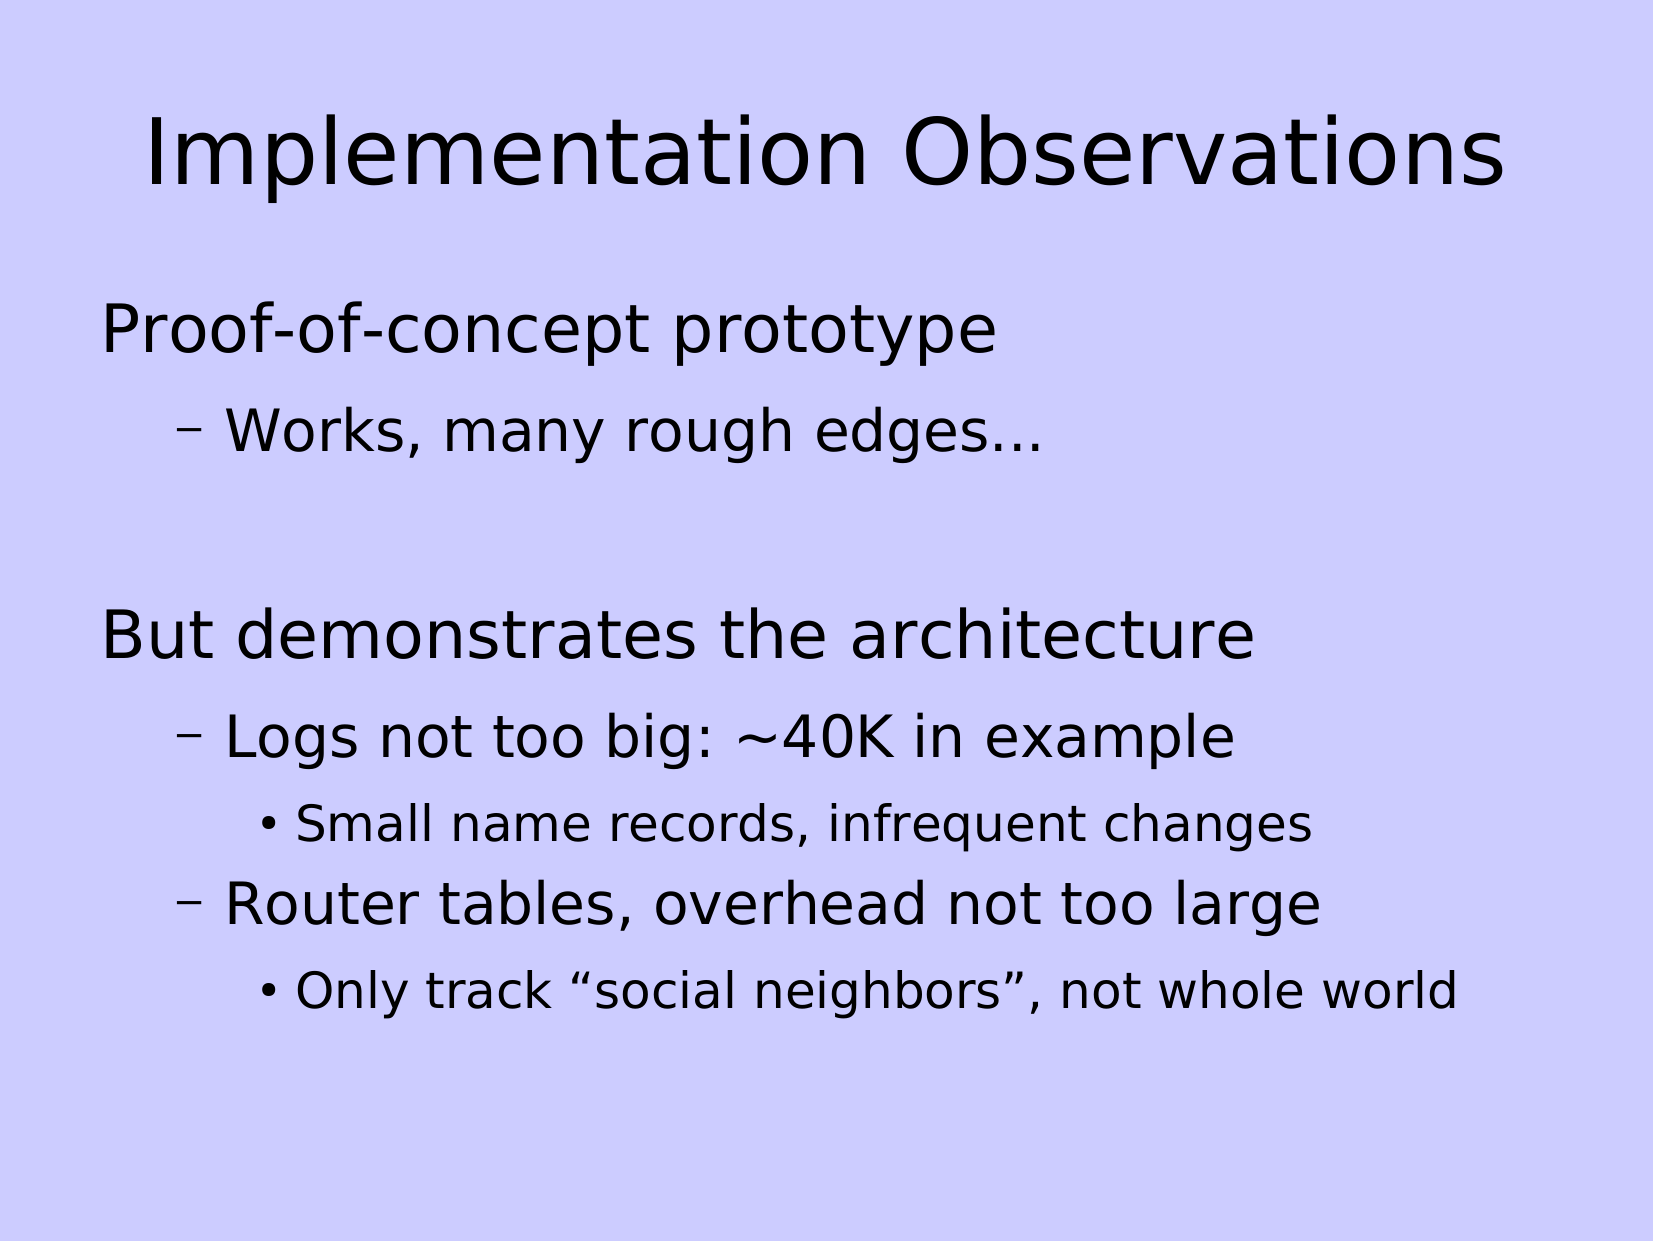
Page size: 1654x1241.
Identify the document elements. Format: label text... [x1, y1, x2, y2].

list Proof-of-concept prototype Works, many rough edges... But demonstrates the architecture Logs not too big: ~40K in example Small name records, infrequent changes Router tables, overhead not too large Only track “social neighbors”, not whole world [82, 290, 1571, 1117]
title Implementation Observations [82, 49, 1571, 257]
